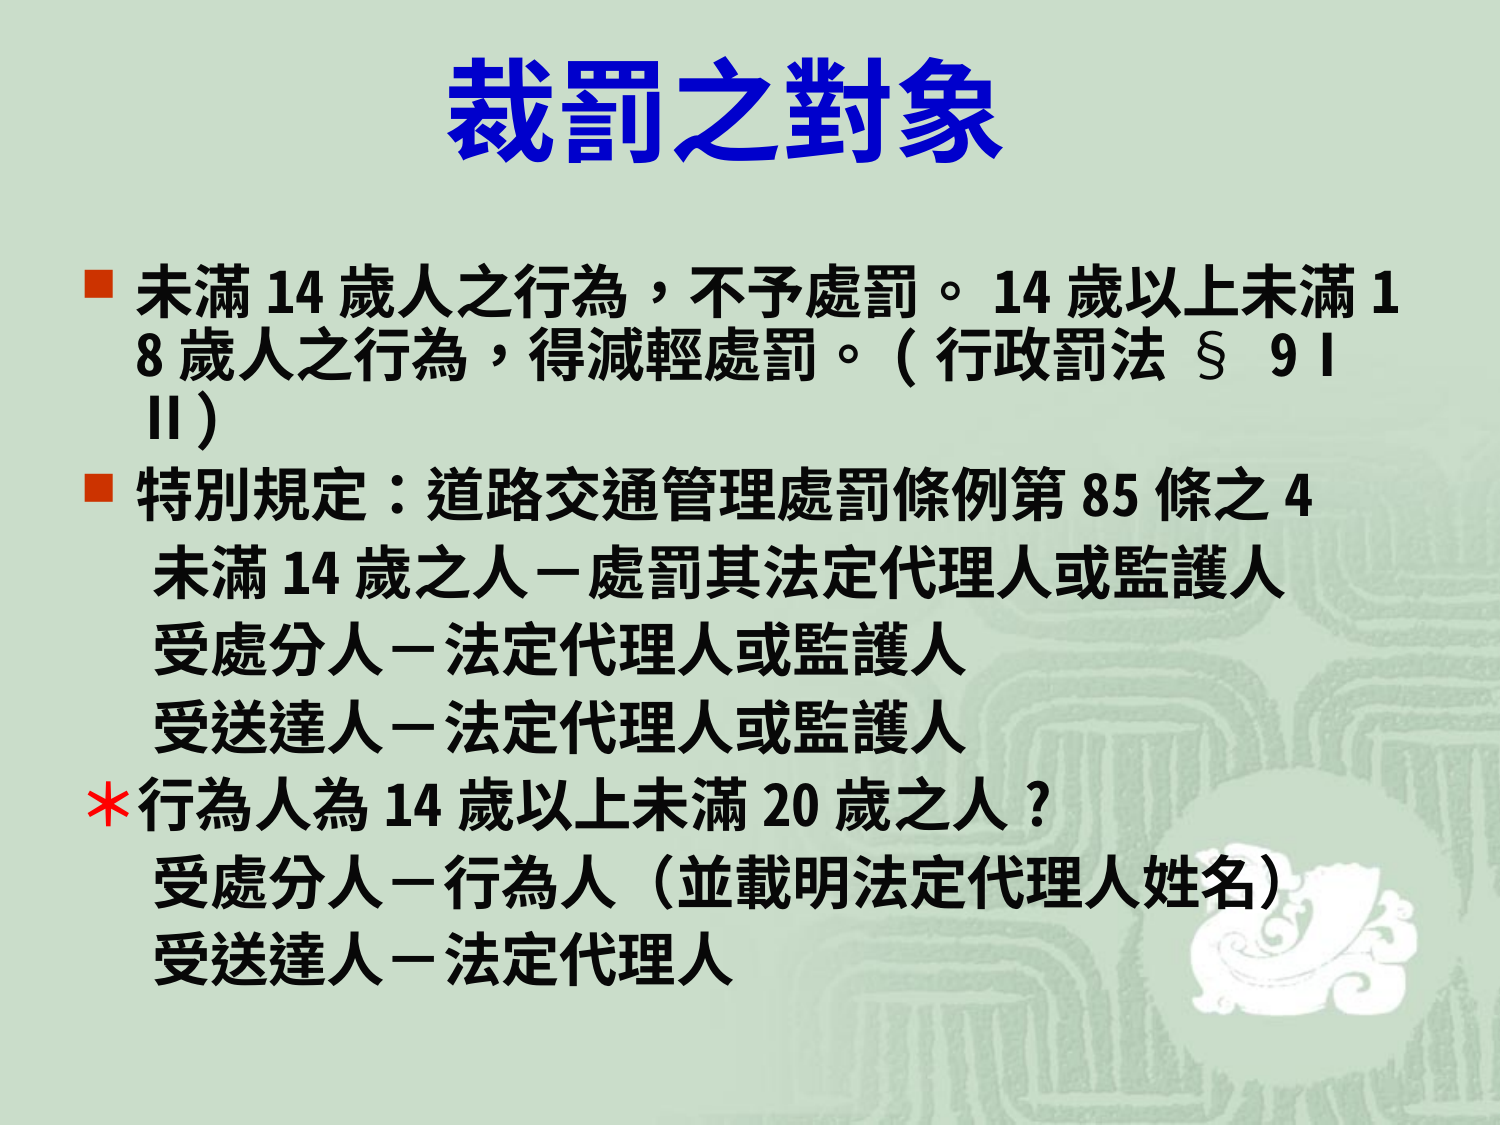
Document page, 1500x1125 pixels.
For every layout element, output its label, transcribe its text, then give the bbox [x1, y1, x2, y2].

picture [0, 0, 1500, 1125]
title 裁罰之對象 [88, 33, 1364, 184]
list 未滿14歲人之行為，不予處罰。14歲以上未滿18歲人之行為，得減輕處罰。(行政罰法§ 9ⅠⅡ) 特別規定：道路交通管理處罰條例第85條之4 未滿14歲之人－處罰其法定代理人或監護人 受處分人－法定代理人或監護人 受送達人－法定代理人或監護人 ＊行為人為14歲以上未滿20歲之人? 受處分人－行為人（並載明法定代理人姓名） 受送達人－法定代理人 [64, 255, 1442, 988]
